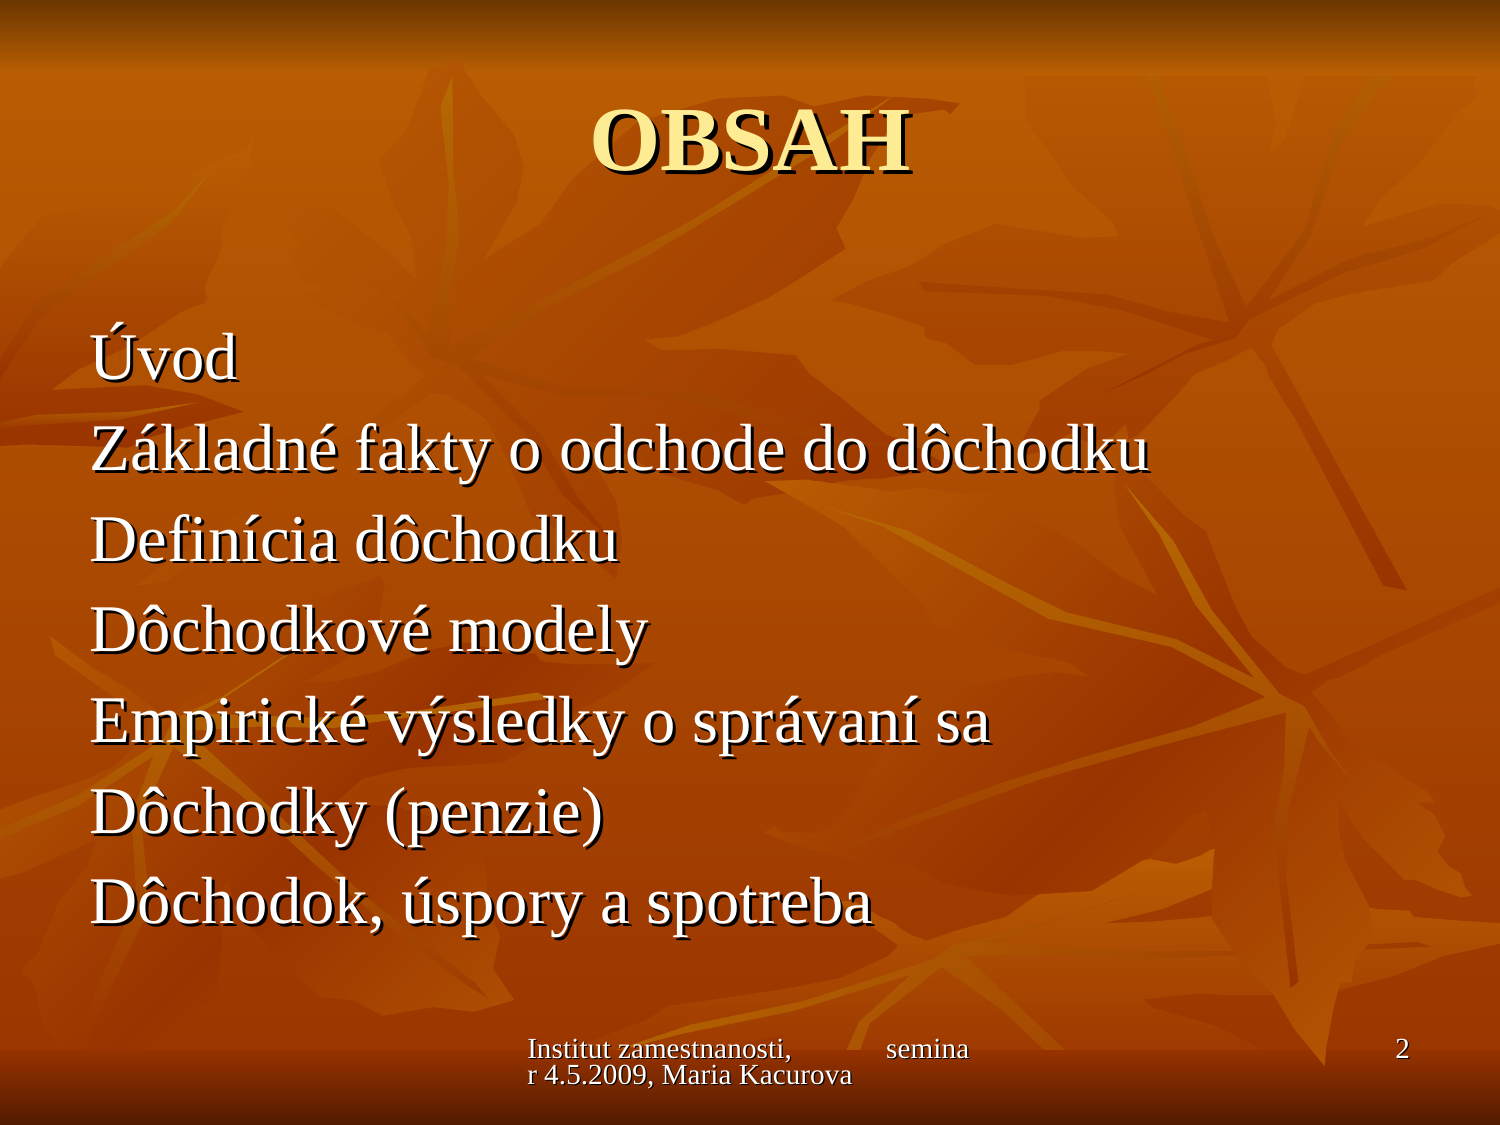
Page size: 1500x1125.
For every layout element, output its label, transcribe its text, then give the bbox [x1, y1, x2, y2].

title OBSAH [75, 45, 1426, 234]
list Úvod Základné fakty o odchode do dôchodku Definícia dôchodku Dôchodkové modely Empirické výsledky o správaní sa Dôchodky (penzie) Dôchodok, úspory a spotreba [75, 312, 1438, 1125]
